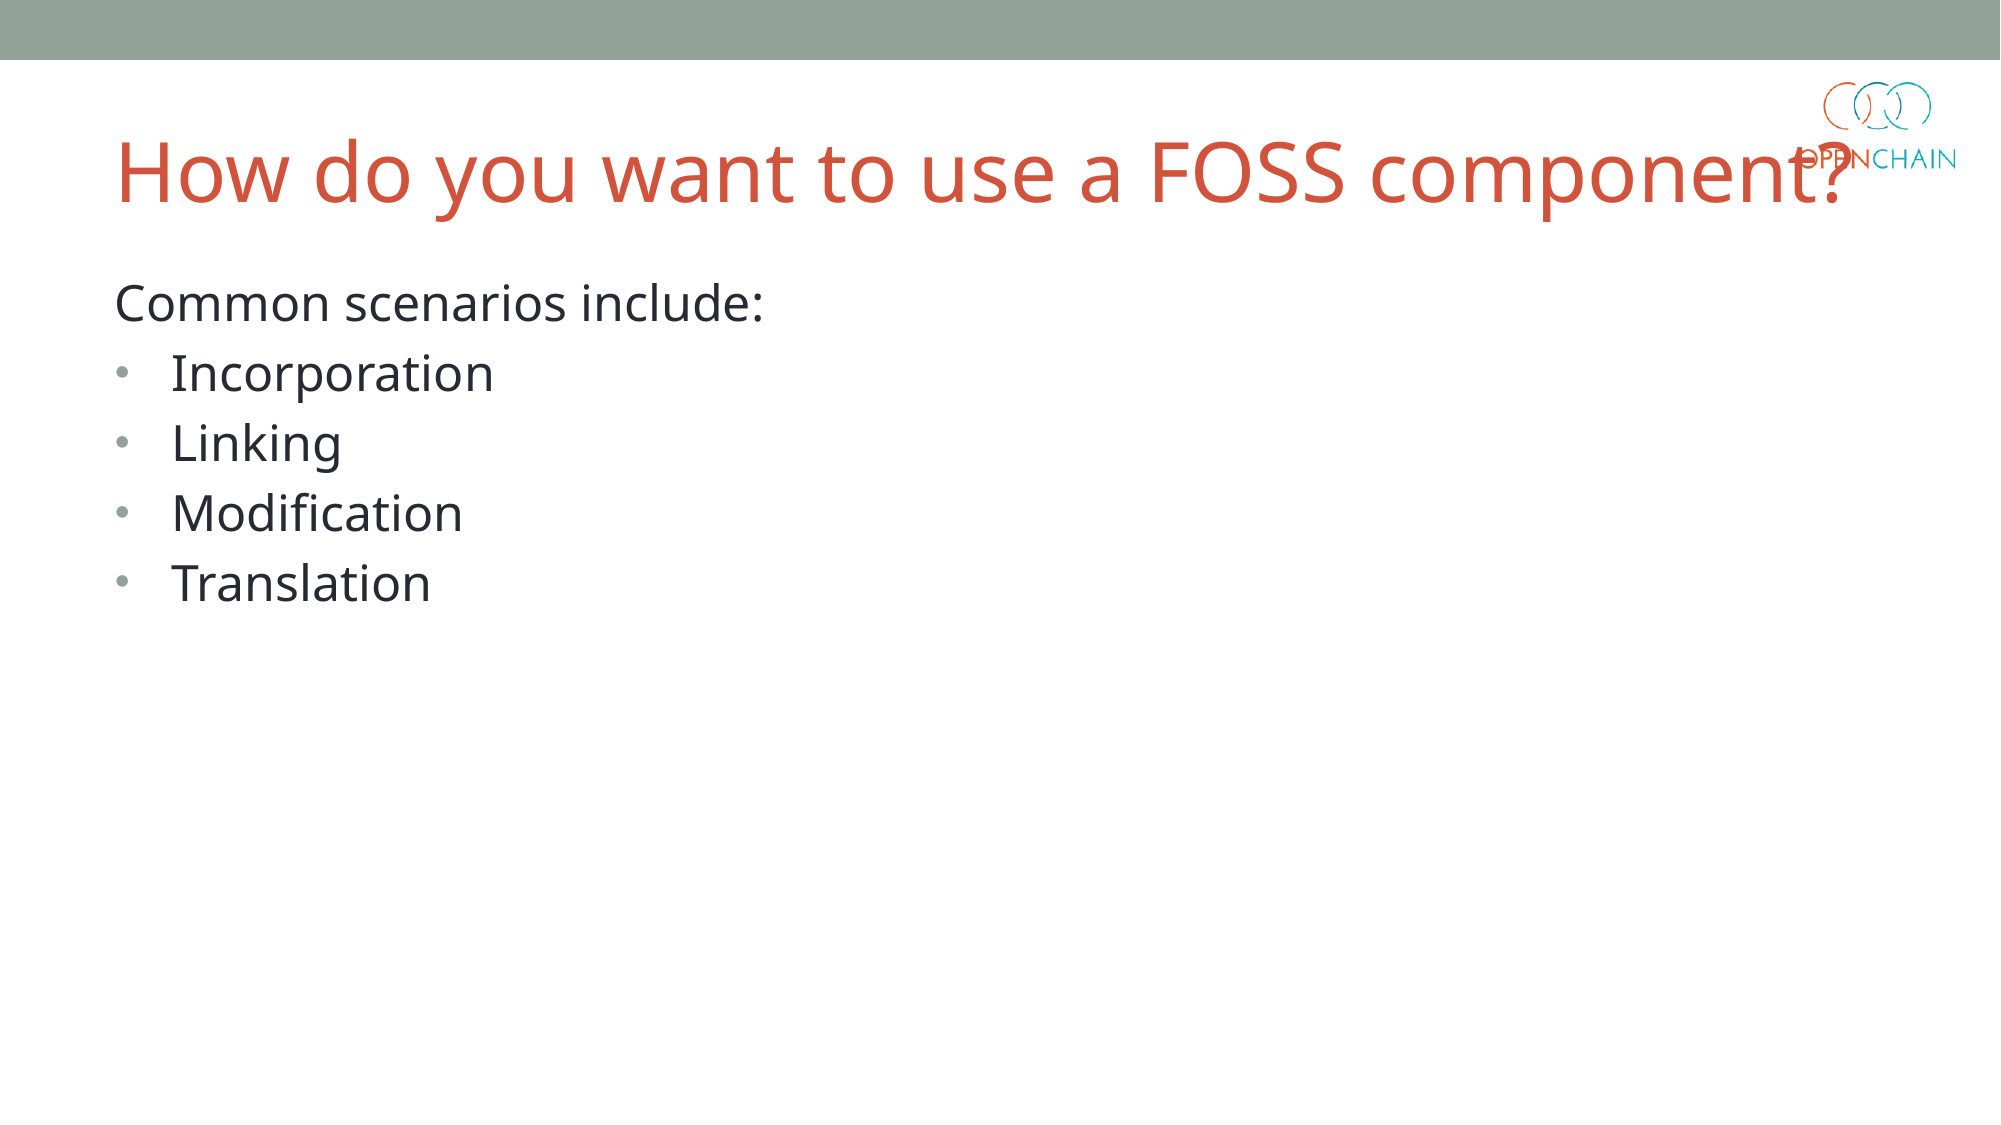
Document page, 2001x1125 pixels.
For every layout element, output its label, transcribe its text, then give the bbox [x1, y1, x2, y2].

title How do you want to use a FOSS component? [99, 87, 1900, 250]
picture [1798, 82, 1955, 169]
list Common scenarios include: Incorporation Linking Modification Translation [99, 263, 1900, 1064]
